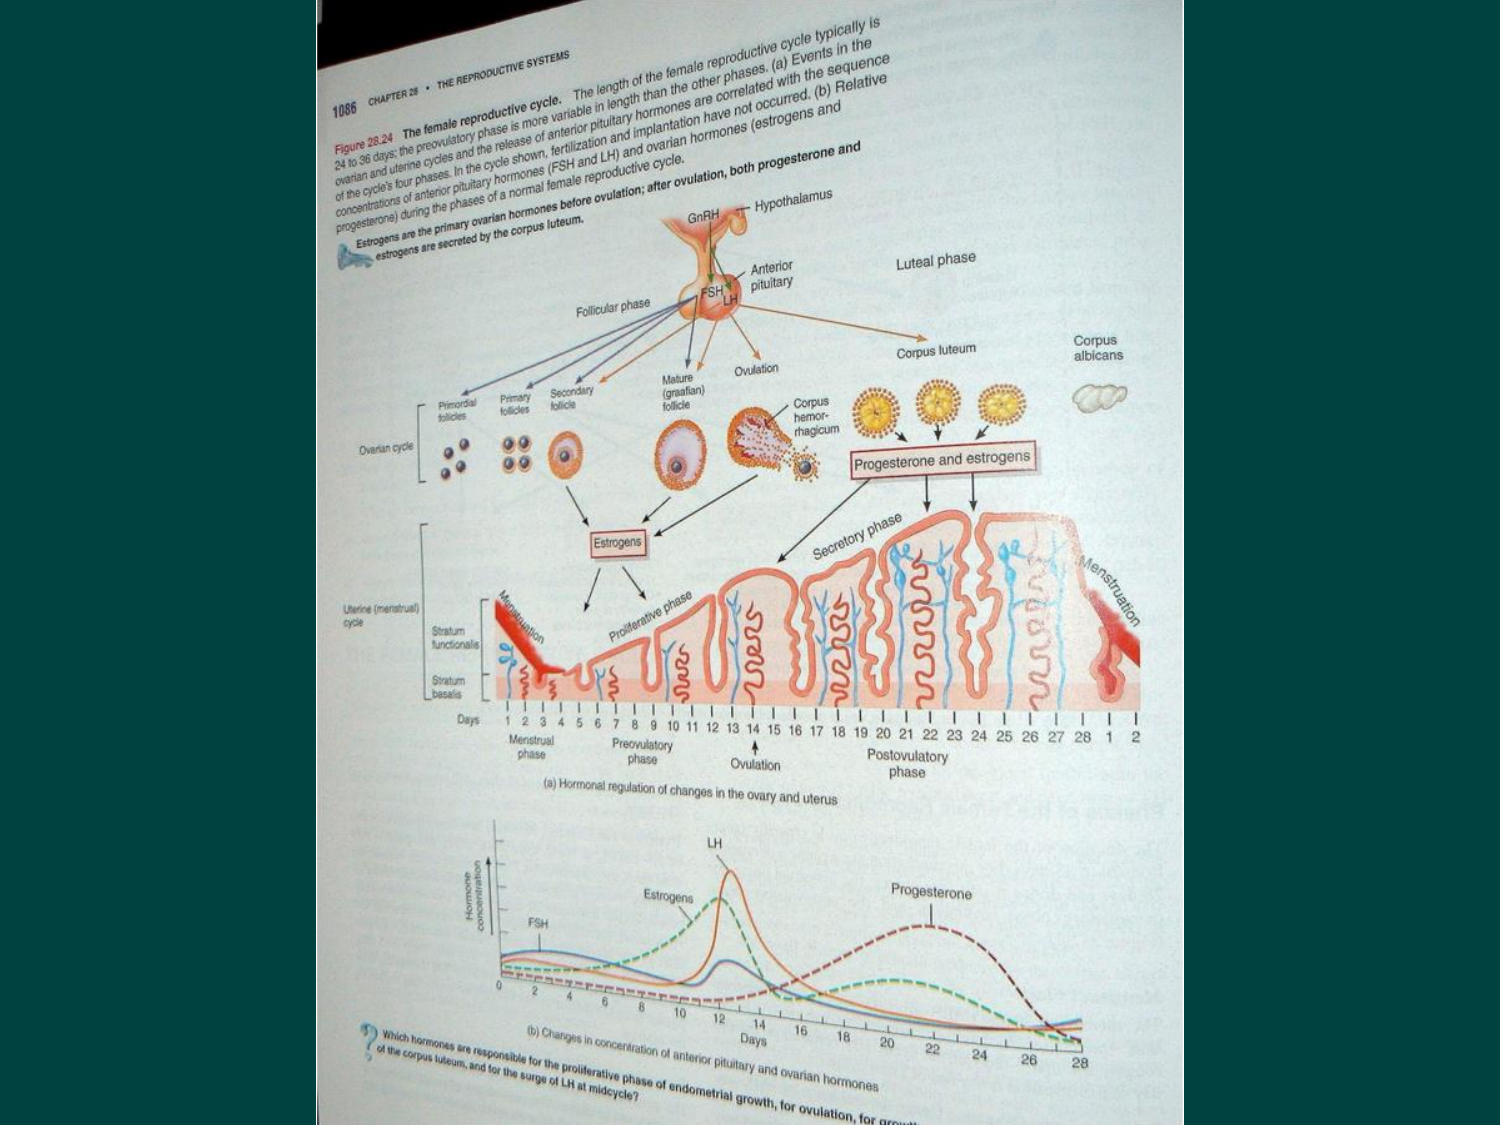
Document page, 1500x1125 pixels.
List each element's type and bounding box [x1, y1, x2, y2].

picture [316, 0, 1184, 1125]
